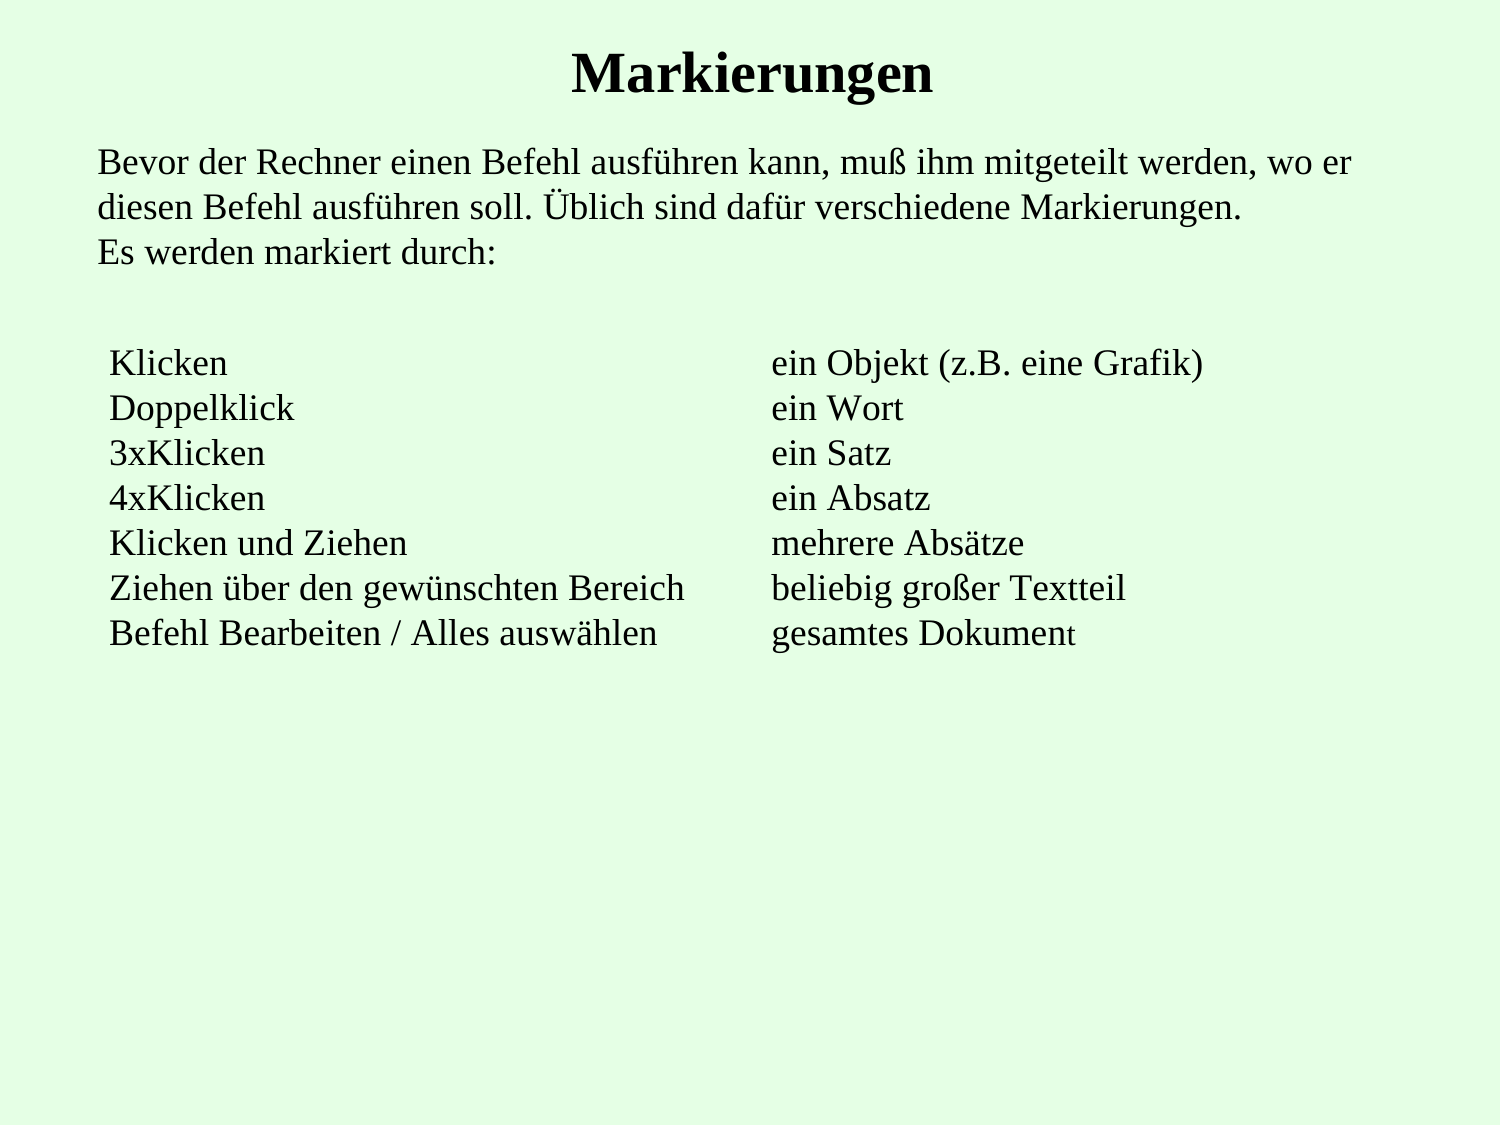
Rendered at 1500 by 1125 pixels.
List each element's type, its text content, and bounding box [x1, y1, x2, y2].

title Markierungen [115, 18, 1391, 119]
text_box Bevor der Rechner einen Befehl ausführen kann, muß ihm mitgeteilt werden, wo er diesen Befehl ausführen soll. Üblich sind dafür verschiedene Markierungen. Es werden markiert durch: [82, 129, 1429, 320]
text_box Klicken ein Objekt (z.B. eine Grafik) Doppelklick ein Wort 3xKlicken ein Satz 4xKlicken ein Absatz Klicken und Ziehen mehrere Absätze Ziehen über den gewünschten Bereich beliebig großer Textteil Befehl Bearbeiten / Alles auswählen gesamtes Dokument [94, 330, 1453, 736]
